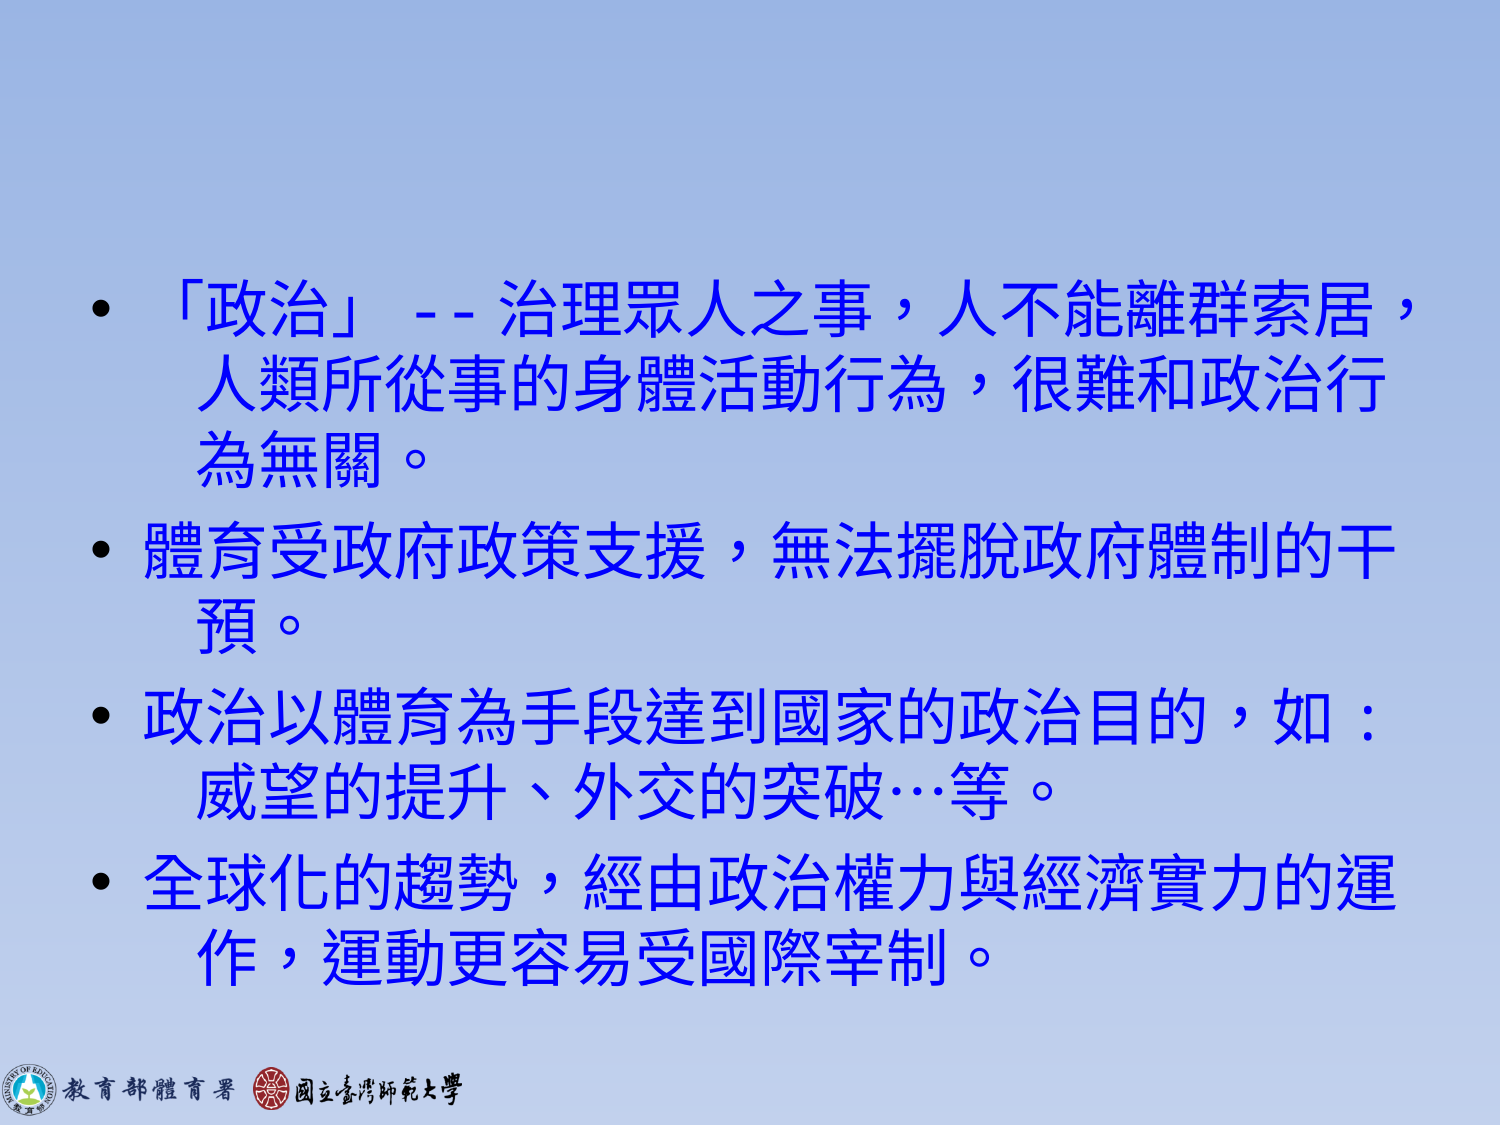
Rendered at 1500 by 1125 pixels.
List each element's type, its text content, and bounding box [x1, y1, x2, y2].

list 「政治」--治理眾人之事，人不能離群索居，人類所從事的身體活動行為，很難和政治行為無關。 體育受政府政策支援，無法擺脫政府體制的干預。 政治以體育為手段達到國家的政治目的，如:威望的提升、外交的突破…等。 全球化的趨勢，經由政治權力與經濟實力的運作，運動更容易受國際宰制。 [75, 262, 1426, 1005]
